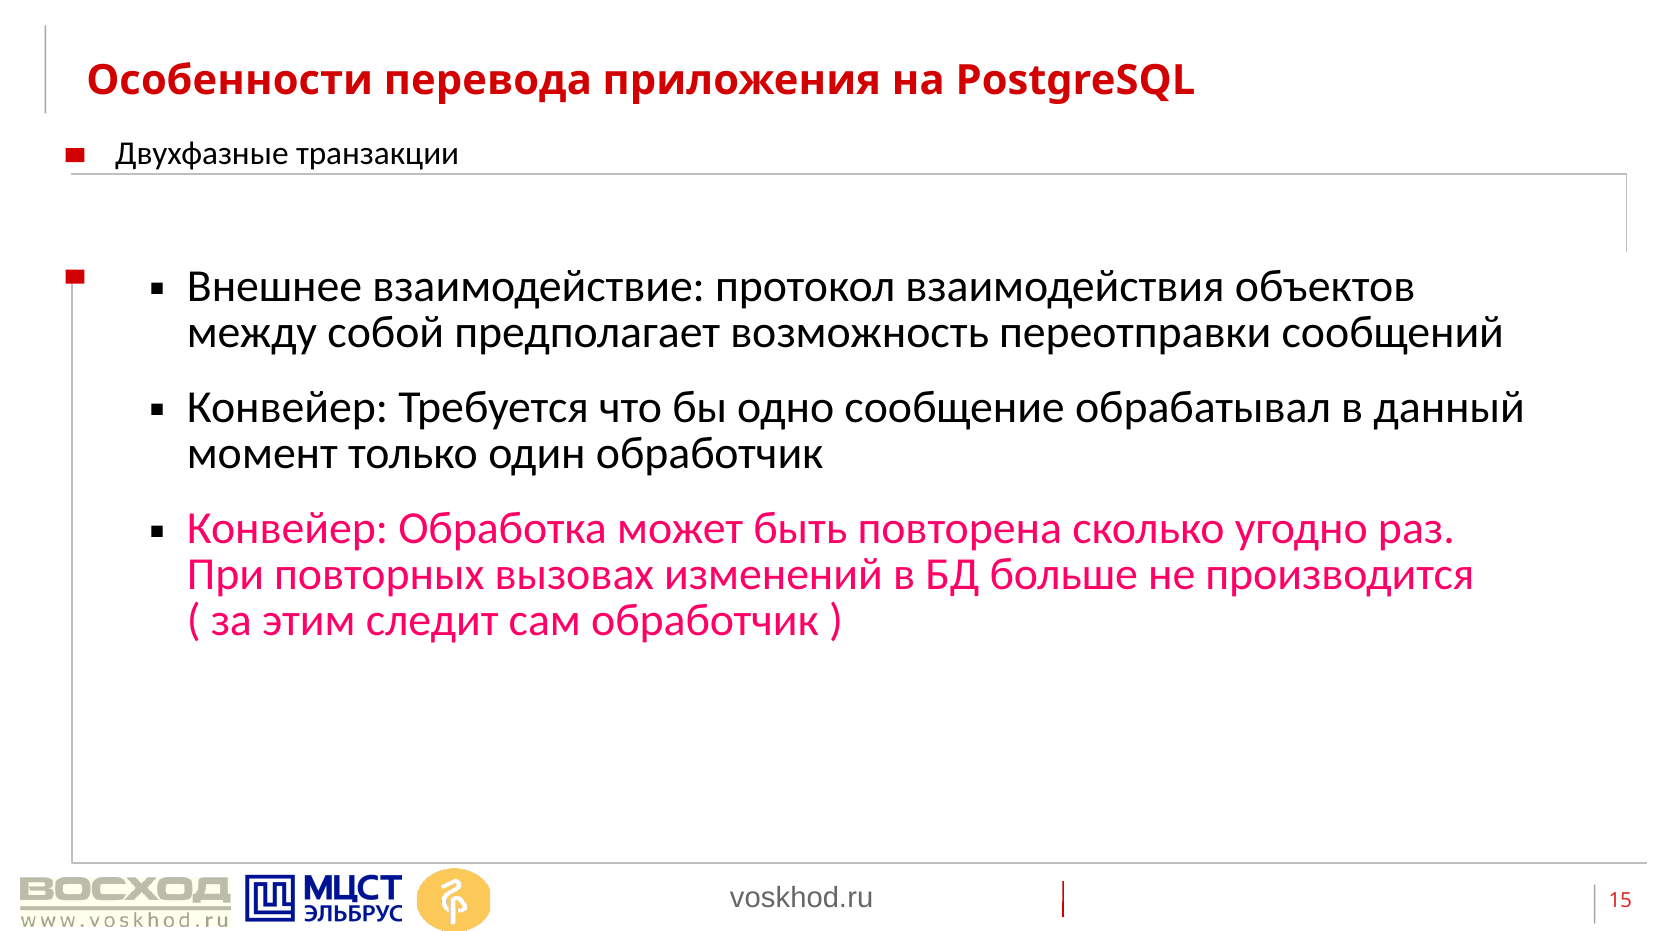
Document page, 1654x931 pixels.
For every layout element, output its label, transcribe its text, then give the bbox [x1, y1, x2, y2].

text_box Внешнее взаимодействие: протокол взаимодействия объектов между собой предполагает возможность переотправки сообщений Конвейер: Требуется что бы одно сообщение обрабатывал в данный момент только один обработчик Конвейер: Обработка может быть повторена сколько угодно раз. При повторных вызовах изменений в БД больше не производится ( за этим следит сам обработчик ) [101, 259, 1553, 867]
text_box Двухфазные транзакции [100, 123, 1634, 179]
picture [242, 874, 402, 922]
picture [416, 868, 491, 931]
text_box [65, 269, 85, 284]
text_box [65, 148, 85, 163]
text_box Двухфазные транзакции [100, 175, 1626, 179]
picture [20, 877, 231, 927]
title Особенности перевода приложения на PostgreSQL [71, 45, 1560, 133]
slide_number <number> [1267, 884, 1647, 918]
